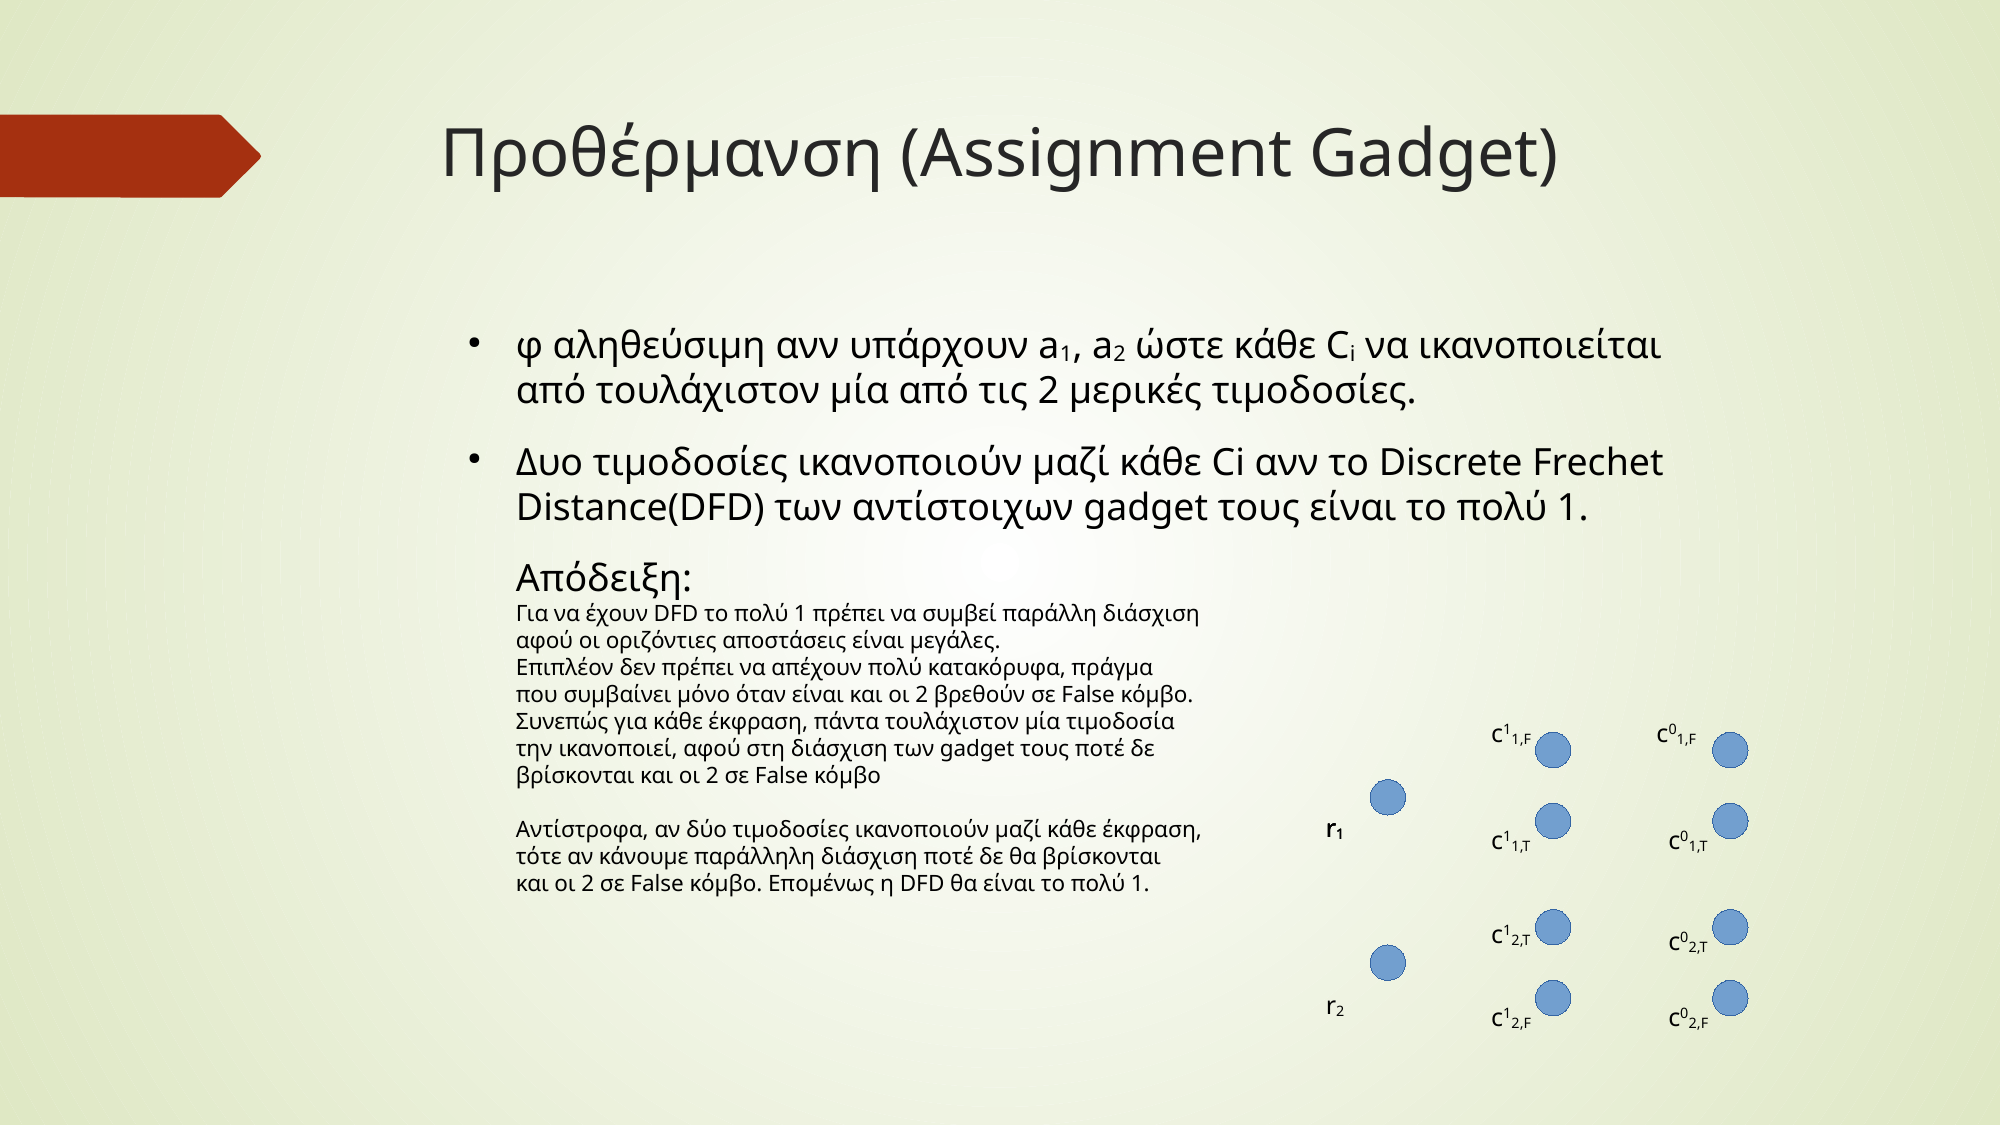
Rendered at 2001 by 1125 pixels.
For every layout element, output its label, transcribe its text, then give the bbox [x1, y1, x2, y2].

text_box [1370, 779, 1406, 814]
text_box c02,T [1653, 915, 1737, 969]
text_box [1560, 910, 1571, 944]
text_box c02,F [1653, 992, 1737, 1045]
text_box r2 [1311, 980, 1394, 1033]
text_box c12,F [1476, 992, 1560, 1045]
text_box r1 [1311, 803, 1394, 856]
text_box [1717, 732, 1749, 768]
text_box c12,T [1476, 909, 1560, 963]
text_box c01,F [1641, 708, 1725, 762]
text_box [1714, 803, 1749, 838]
text_box [1540, 733, 1571, 768]
text_box c11,T [1476, 814, 1560, 868]
text_box [1536, 803, 1571, 838]
text_box c11,F [1476, 708, 1560, 762]
text_box [1536, 980, 1571, 1015]
text_box [1717, 909, 1749, 944]
text_box [1370, 944, 1406, 980]
text_box [1713, 980, 1749, 1015]
text_box c01,T [1653, 814, 1737, 868]
list φ αληθεύσιμη ανν υπάρχουν a1, a2 ώστε κάθε Ci να ικανοποιείται από τουλάχιστον μία από τις 2 μερικές τιμοδοσίες. Δυο τιμοδοσίες ικανοποιούν μαζί κάθε Ci ανν το Discrete Frechet Distance(DFD) των αντίστοιχων gadget τους είναι το πολύ 1. Απόδειξη: Για να έχουν DFD το πολύ 1 πρέπει να συμβεί παράλλη διάσχιση αφού οι οριζόντιες αποστάσεις είναι μεγάλες. Επιπλέον δεν πρέπει να απέχουν πολύ κατακόρυφα, πράγμα που συμβαίνει μόνο όταν είναι και οι 2 βρεθούν σε False κόμβο. Συνεπώς για κάθε έκφραση, πάντα τουλάχιστον μία τιμοδοσία την ικανοποιεί, αφού στη διάσχιση των gadget τους ποτέ δε βρίσκονται και οι 2 σε False κόμβο Αντίστροφα, αν δύο τιμοδοσίες ικανοποιούν μαζί κάθε έκφραση, τότε αν κάνουμε παράλληλη διάσχιση ποτέ δε θα βρίσκονται και οι 2 σε False κόμβο. Επομένως η DFD θα είναι το πολύ 1. [437, 313, 1702, 934]
title Προθέρμανση (Assignment Gadget) [425, 102, 1888, 313]
